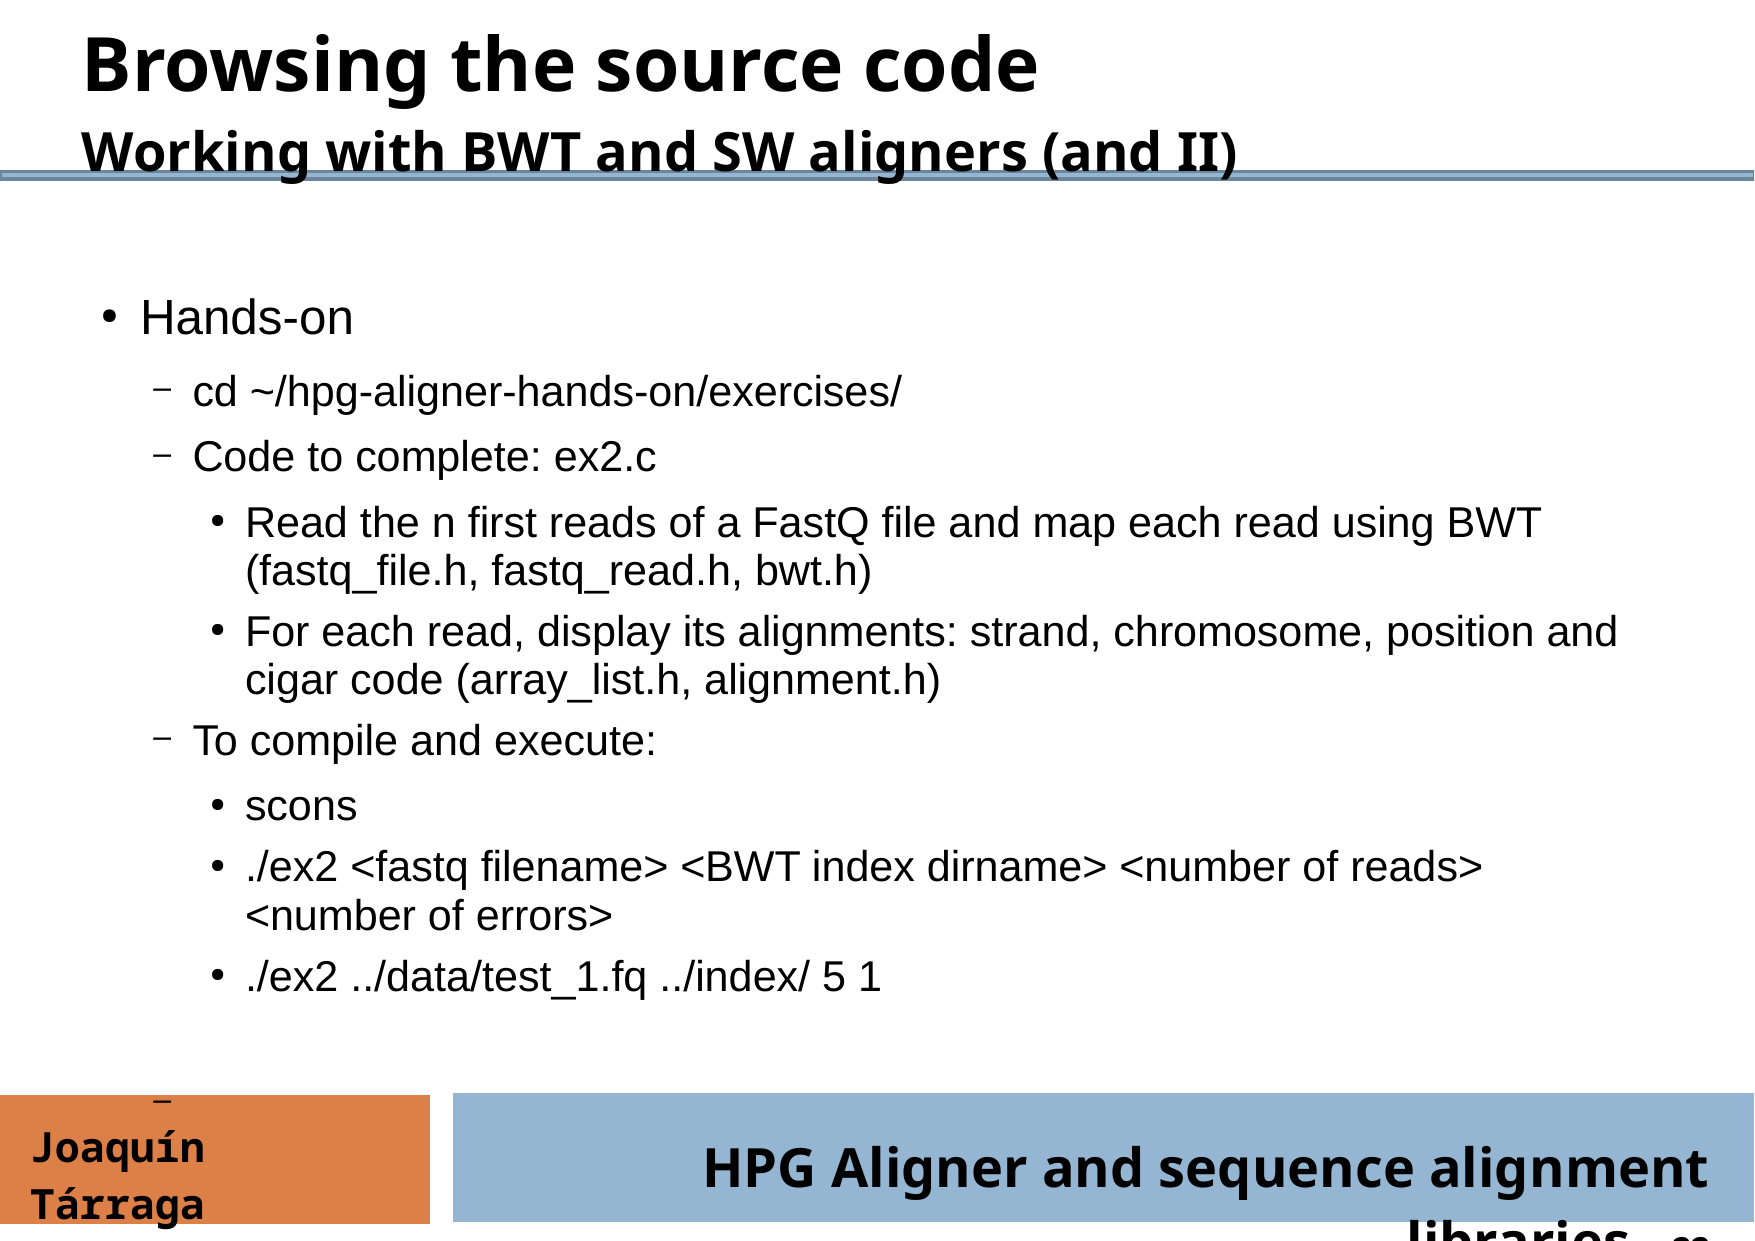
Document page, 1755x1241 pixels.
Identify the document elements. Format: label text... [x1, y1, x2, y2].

text_box [0, 171, 299, 179]
text_box Joaquín Tárraga jtarraga@cipf.es [15, 1110, 406, 1221]
text_box [1228, 171, 1754, 179]
text_box [1054, 171, 1225, 179]
text_box HPG Aligner and sequence alignment libraries 22 [480, 1122, 1726, 1239]
text_box Browsing the source code Working with BWT and SW aligners (and II) [67, 3, 1688, 168]
text_box [902, 171, 1051, 179]
text_box [305, 171, 896, 179]
list Hands-on cd ~/hpg-aligner-hands-on/exercises/ Code to complete: ex2.c Read the n first reads of a FastQ file and map each read using BWT (fastq_file.h, fastq_read.h, bwt.h) For each read, display its alignments: strand, chromosome, position and cigar code (array_list.h, alignment.h) To compile and execute: scons ./ex2 <fastq filename> <BWT index dirname> <number of reads> <number of errors> ./ex2 ../data/test_1.fq ../index/ 5 1 [87, 290, 1632, 1010]
